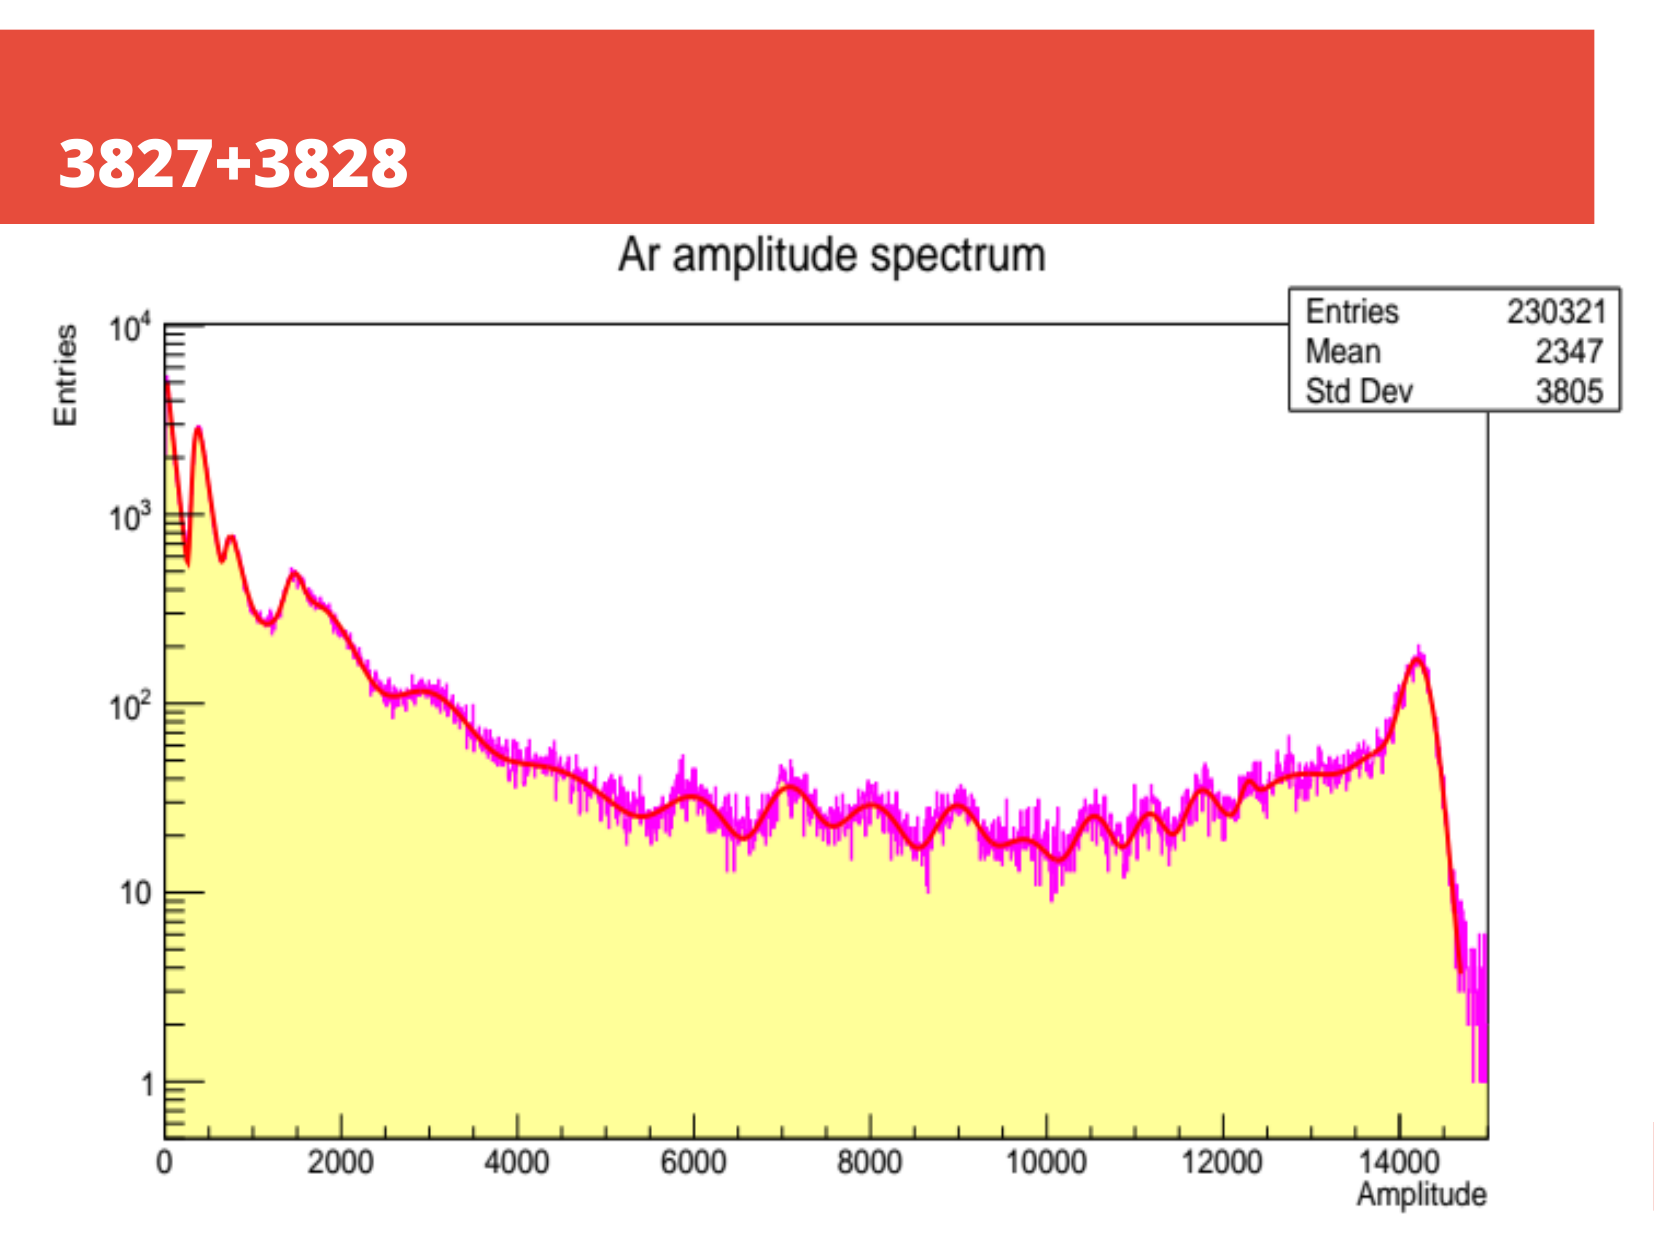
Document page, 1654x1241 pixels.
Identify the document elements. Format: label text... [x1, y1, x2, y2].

picture [0, 224, 1654, 1241]
title 3827+3828 [59, 59, 1595, 207]
